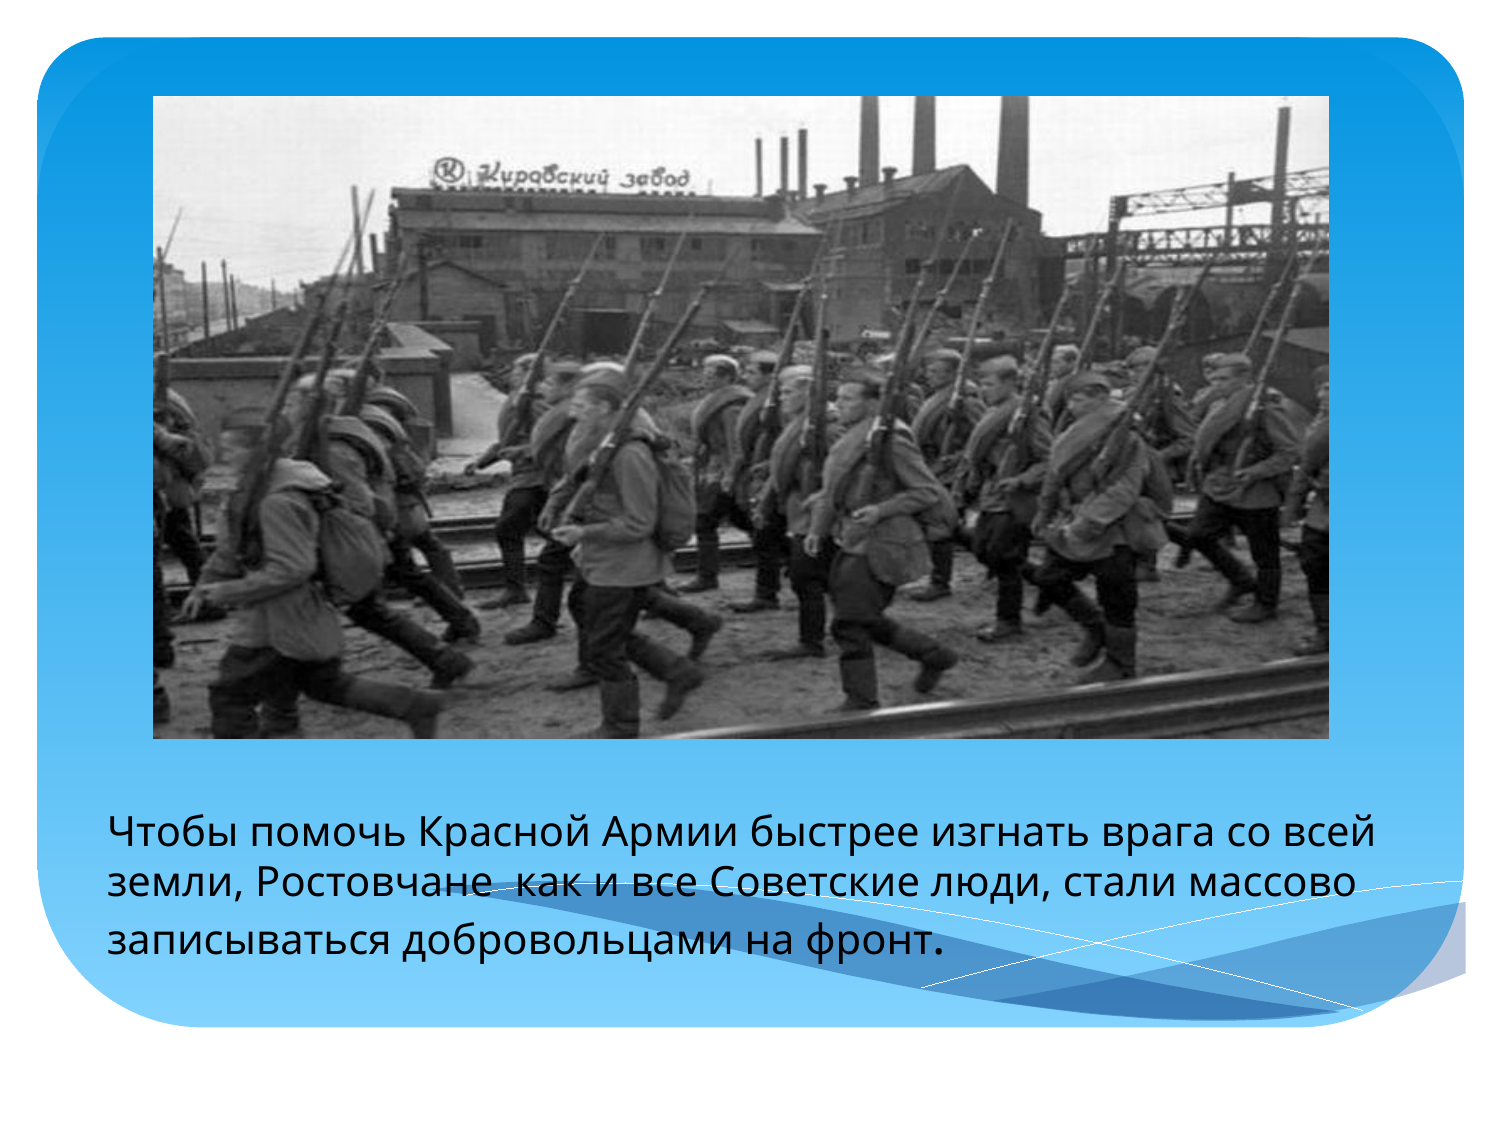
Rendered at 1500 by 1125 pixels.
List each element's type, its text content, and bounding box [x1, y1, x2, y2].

picture [54, 97, 1448, 739]
text_box Чтобы помочь Красной Армии быстрее изгнать врага со всей земли, Ростовчане как и все Советские люди, стали массово записываться добровольцами на фронт. [92, 797, 1500, 973]
